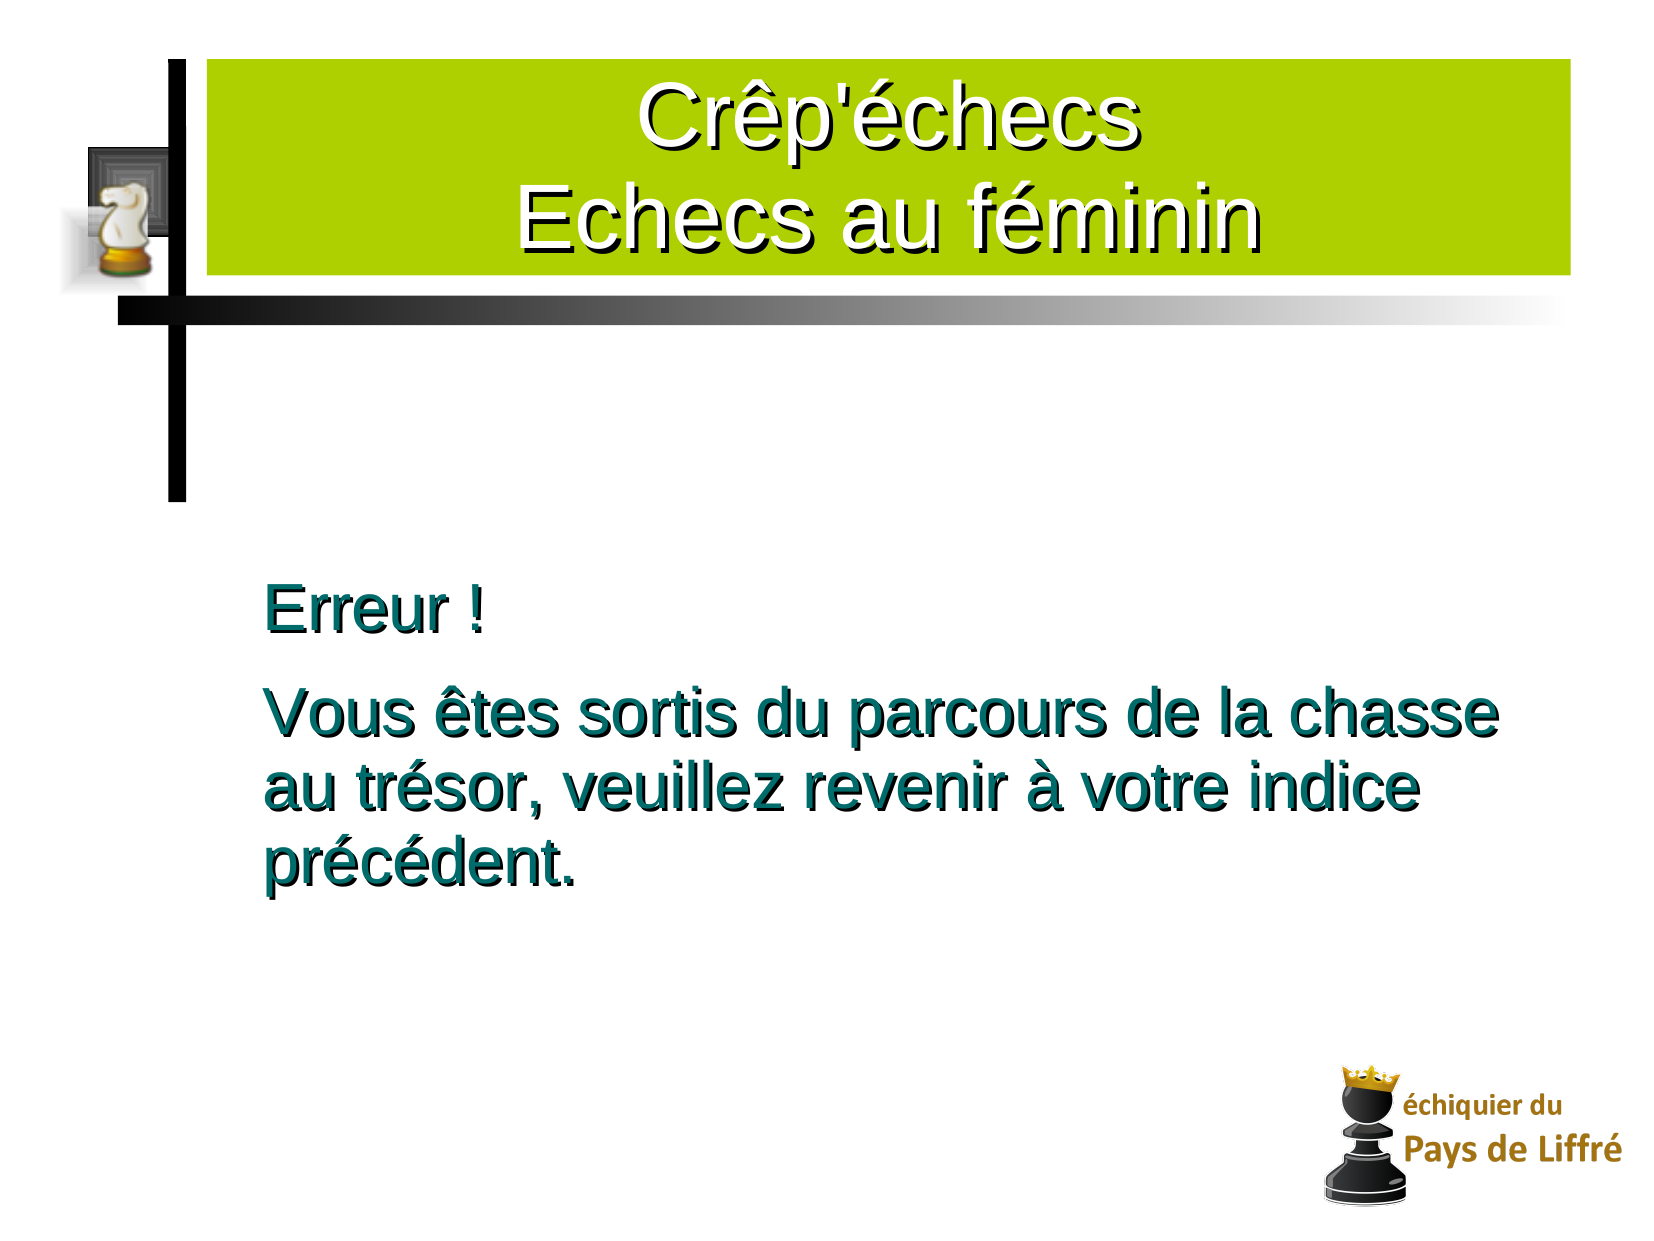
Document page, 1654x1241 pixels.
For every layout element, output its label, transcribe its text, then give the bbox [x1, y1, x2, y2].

picture [1323, 1060, 1624, 1211]
picture [72, 177, 168, 282]
title Crêp'échecs Echecs au féminin [206, 59, 1571, 276]
list Erreur ! Vous êtes sortis du parcours de la chasse au trésor, veuillez revenir à votre indice précédent. [206, 354, 1565, 1077]
